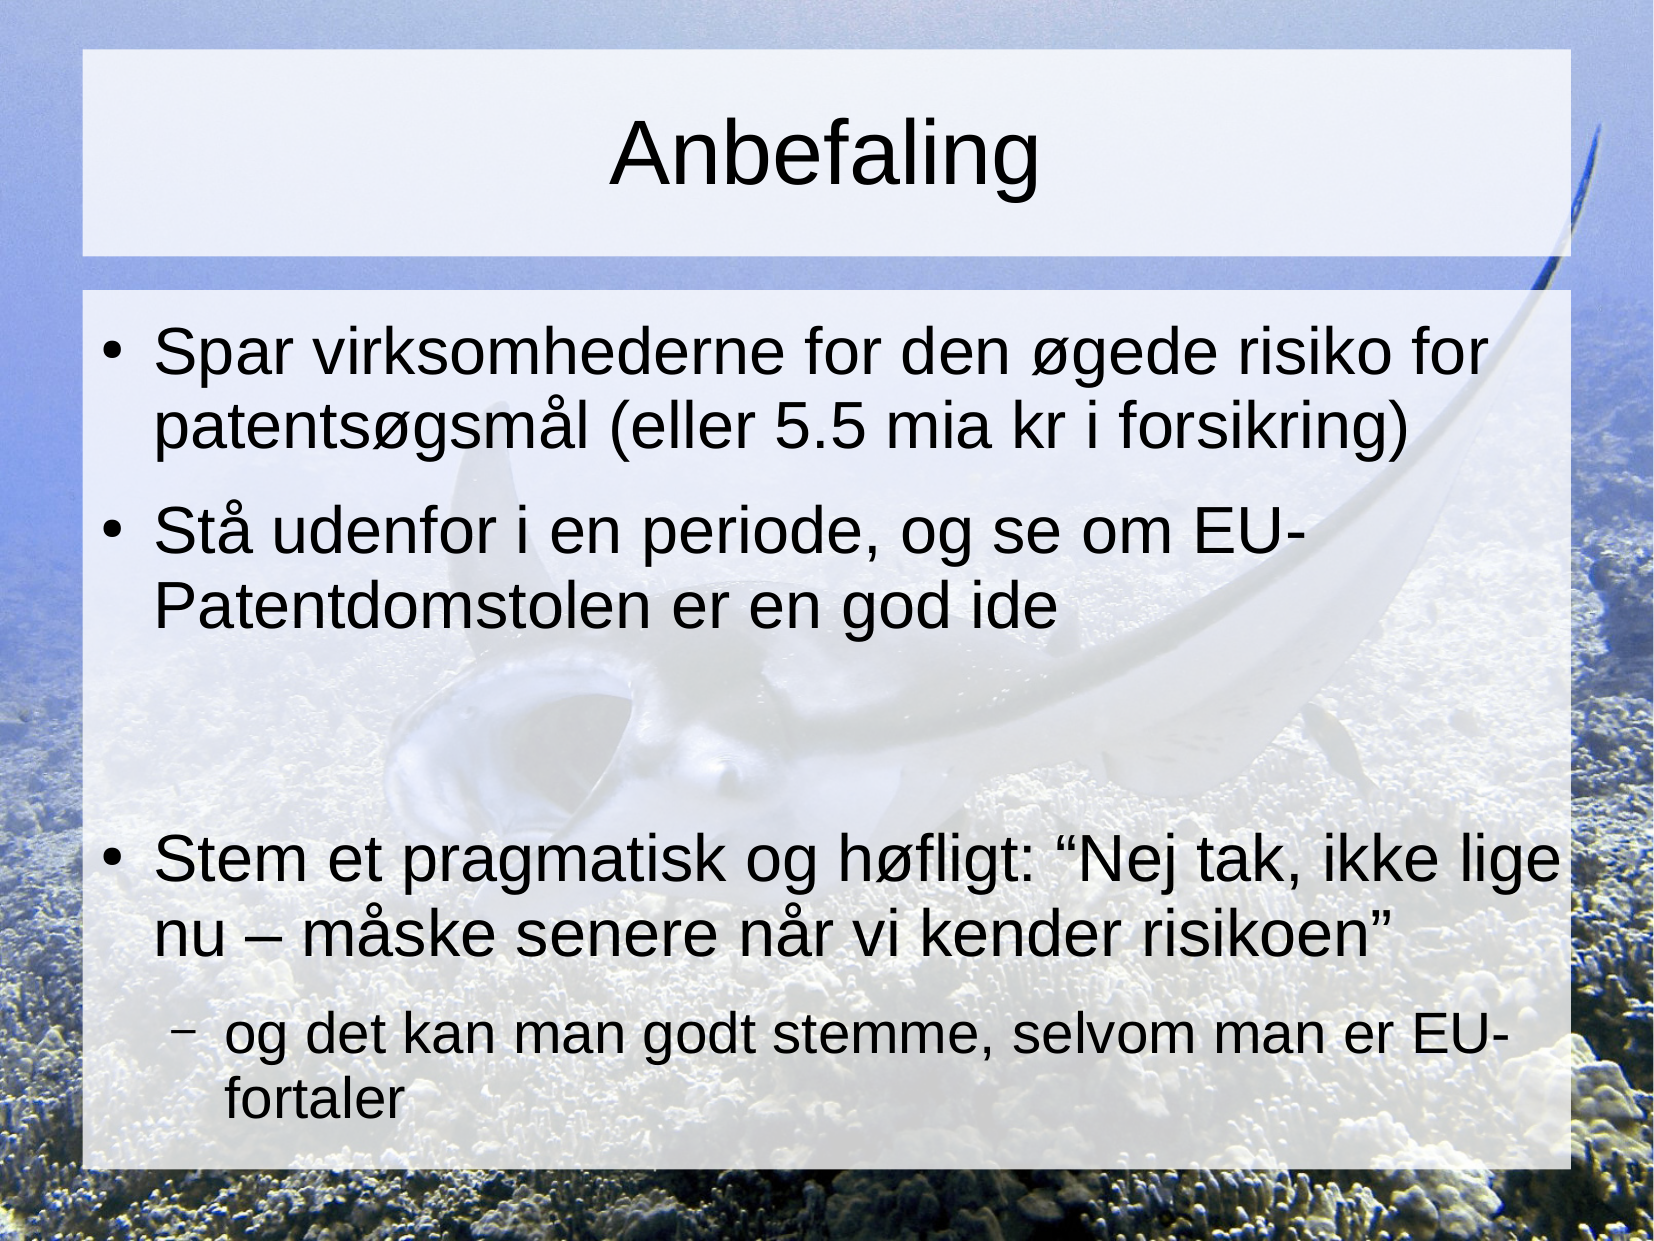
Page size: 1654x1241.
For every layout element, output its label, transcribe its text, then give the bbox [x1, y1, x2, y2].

list Spar virksomhederne for den øgede risiko for patentsøgsmål (eller 5.5 mia kr i forsikring) Stå udenfor i en periode, og se om EU-Patentdomstolen er en god ide Stem et pragmatisk og høfligt: “Nej tak, ikke lige nu – måske senere når vi kender risikoen” og det kan man godt stemme, selvom man er EU-fortaler [82, 290, 1571, 1170]
picture [0, 0, 1654, 1241]
title Anbefaling [82, 49, 1571, 257]
